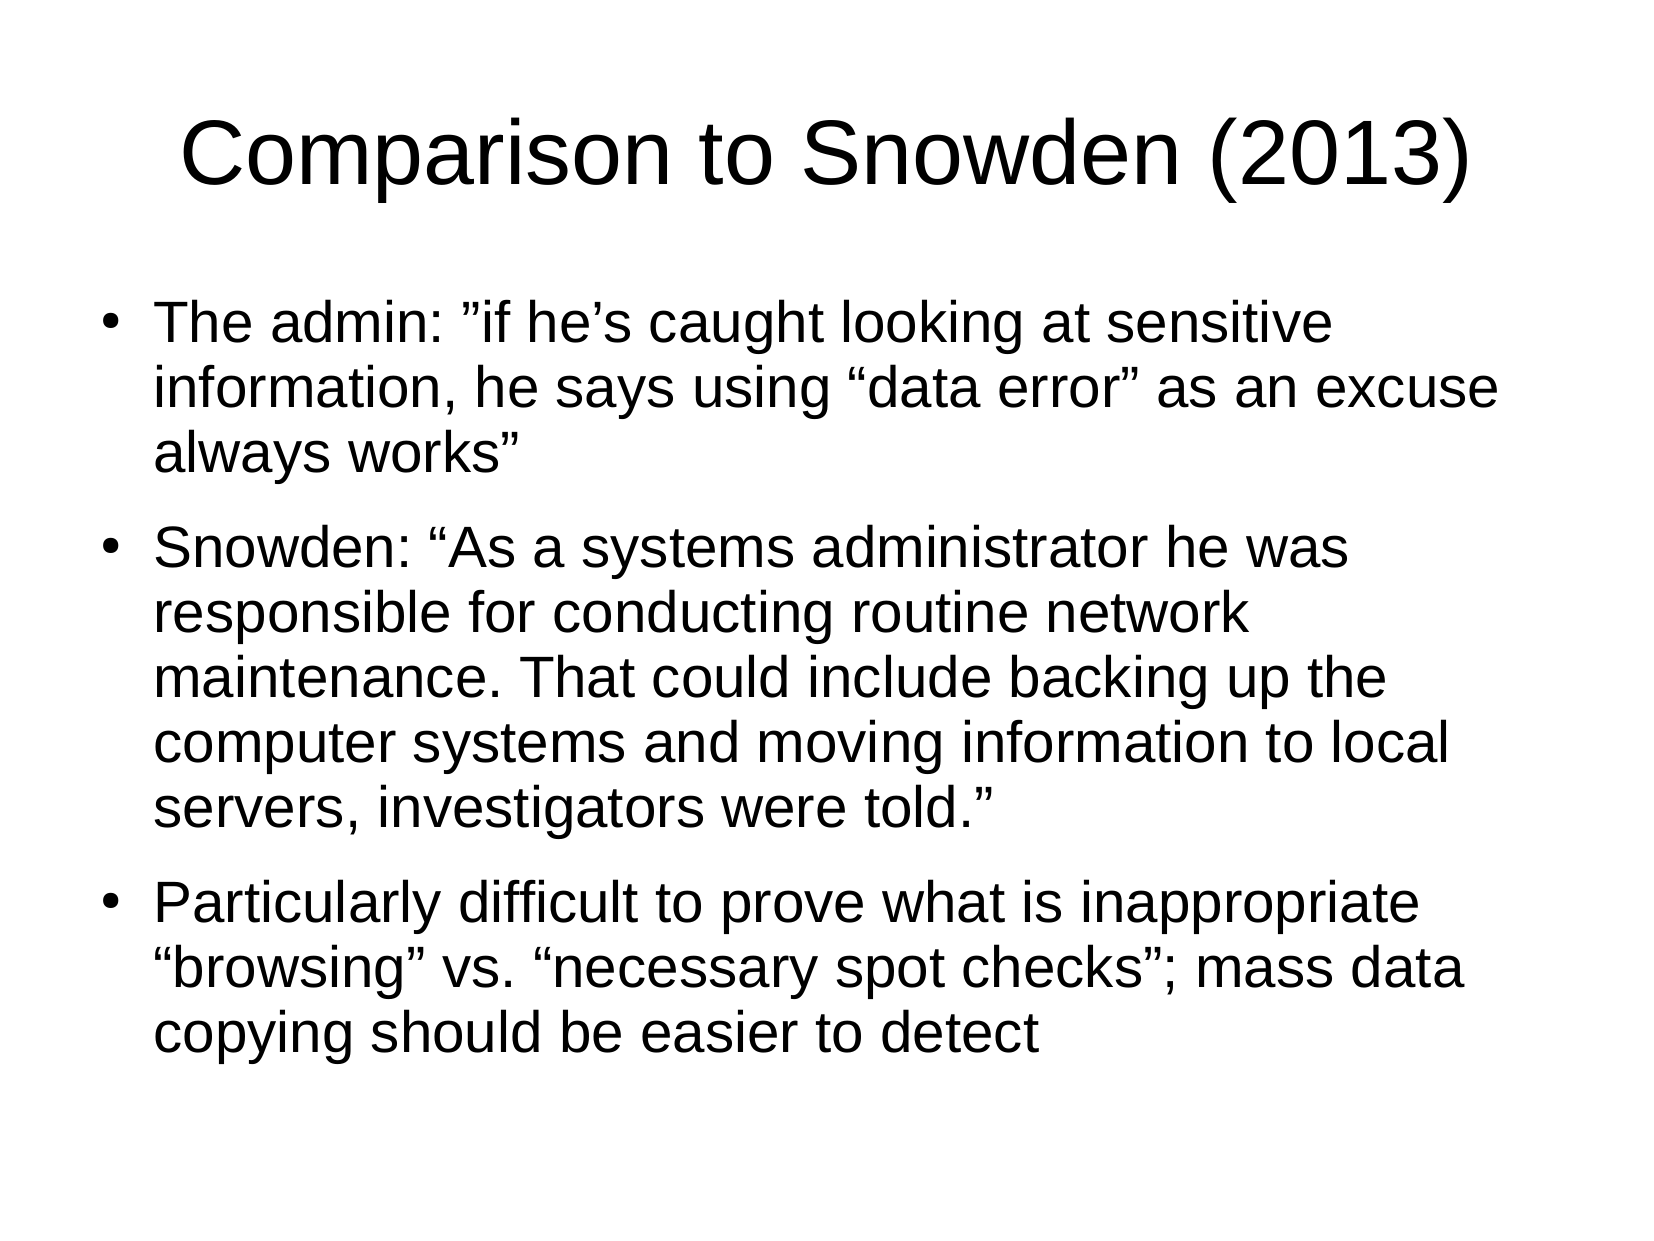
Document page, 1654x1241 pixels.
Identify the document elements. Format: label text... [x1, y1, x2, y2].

title Comparison to Snowden (2013) [82, 49, 1571, 257]
list The admin: ”if he’s caught looking at sensitive information, he says using “data error” as an excuse always works” Snowden: “As a systems administrator he was responsible for conducting routine network maintenance. That could include backing up the computer systems and moving information to local servers, investigators were told.” Particularly difficult to prove what is inappropriate “browsing” vs. “necessary spot checks”; mass data copying should be easier to detect [82, 290, 1571, 1127]
